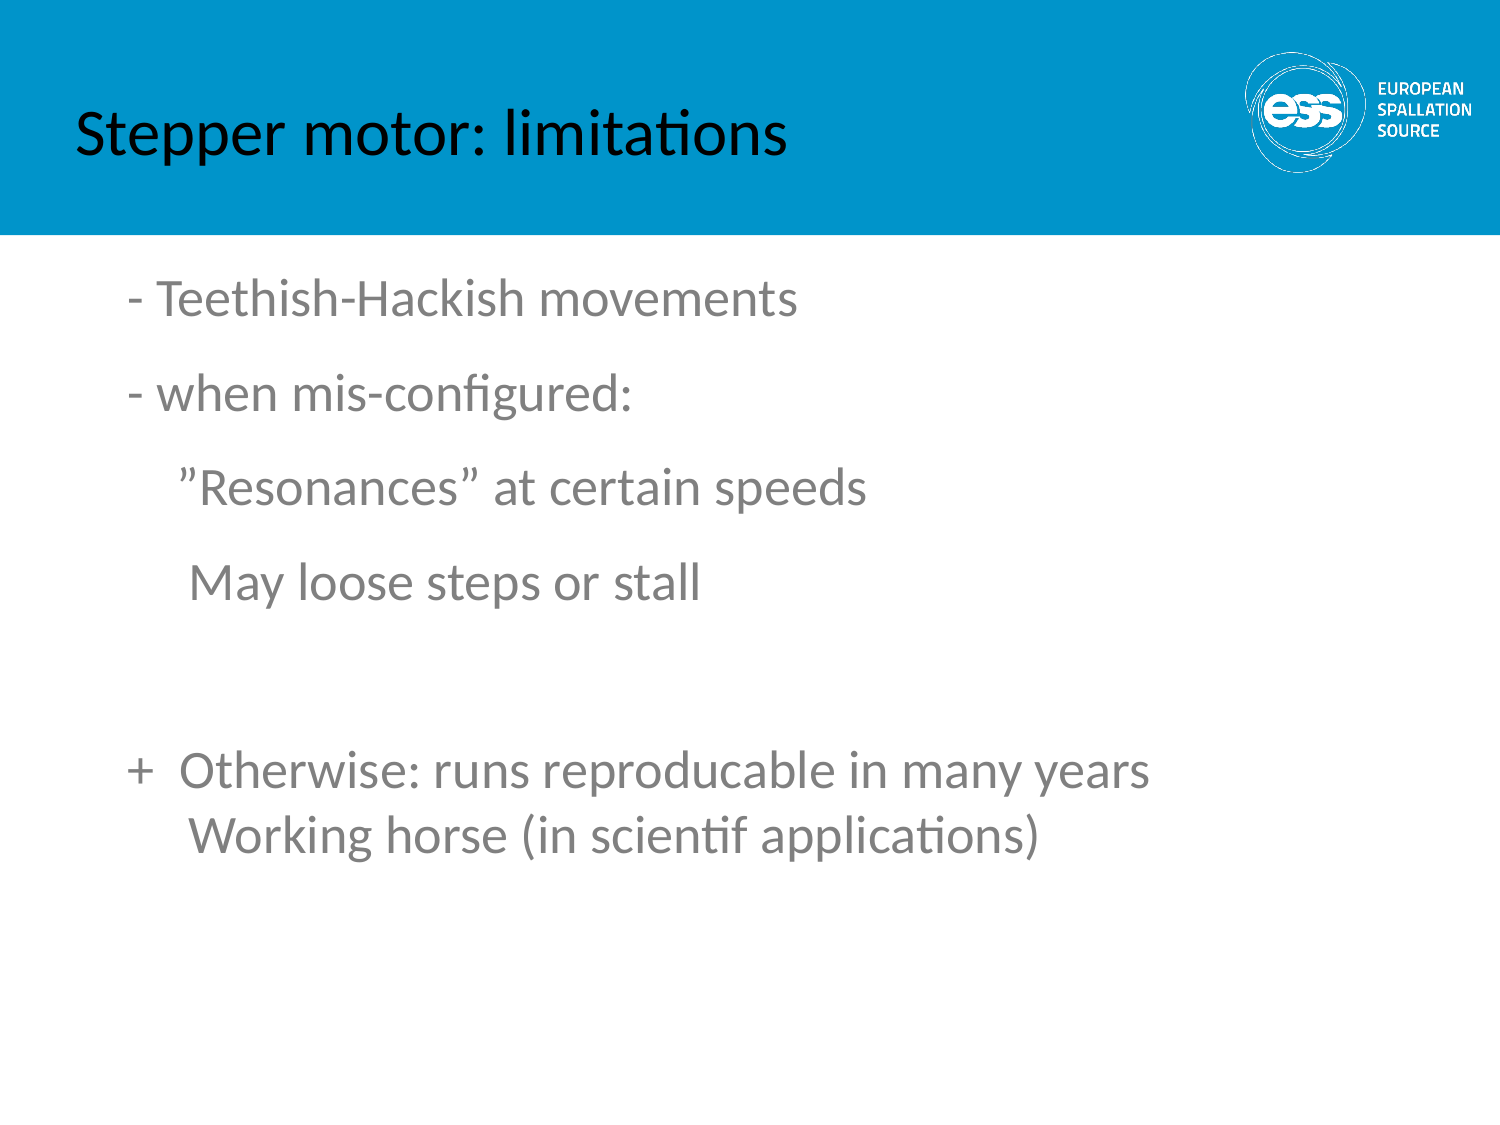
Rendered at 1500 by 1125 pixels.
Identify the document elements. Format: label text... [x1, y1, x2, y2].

picture [1454, 83, 1458, 94]
picture [1422, 125, 1428, 134]
picture [1436, 104, 1444, 115]
picture [1432, 125, 1438, 136]
picture [1264, 94, 1342, 127]
picture [1418, 104, 1423, 115]
picture [1398, 109, 1406, 115]
list - Teethish-Hackish movements - when mis-configured: ”Resonances” at certain speeds May loose steps or stall + Otherwise: runs reproducable in many years Working horse (in scientif applications) [76, 254, 1456, 1087]
picture [1423, 83, 1430, 94]
picture [1379, 83, 1385, 94]
title Stepper motor: limitations [75, 45, 1247, 233]
picture [1409, 104, 1415, 115]
picture [1389, 104, 1393, 115]
picture [1400, 83, 1407, 94]
picture [1443, 86, 1450, 93]
